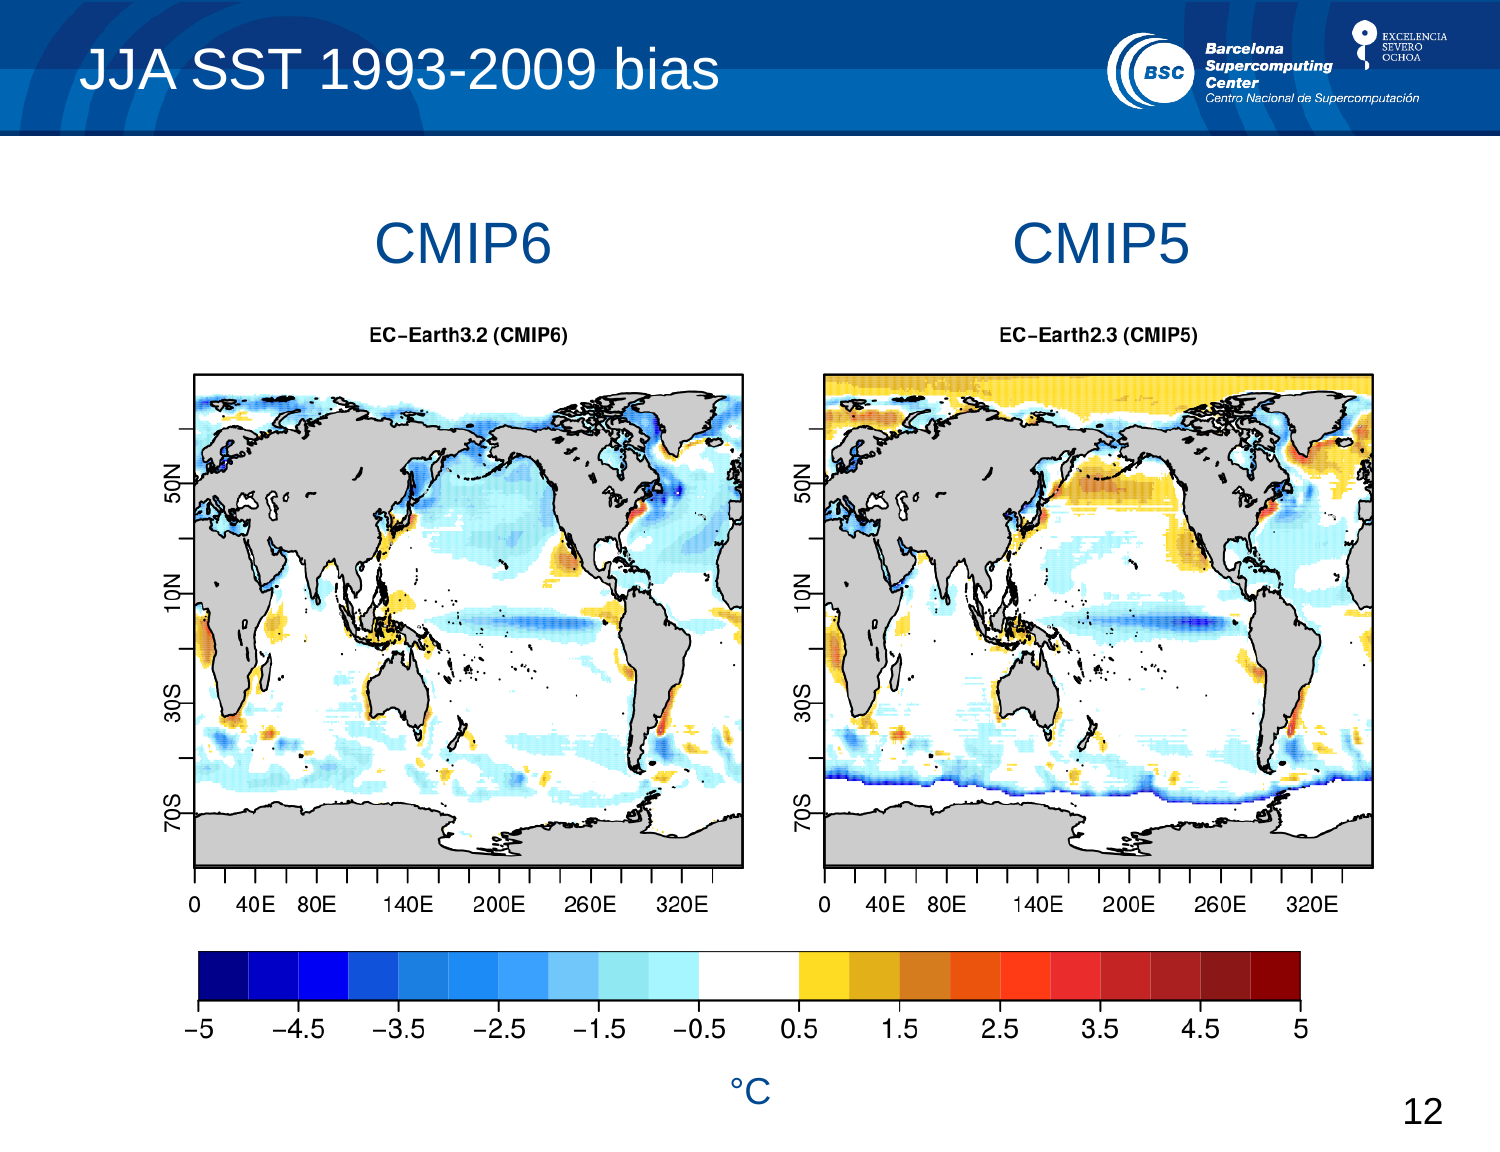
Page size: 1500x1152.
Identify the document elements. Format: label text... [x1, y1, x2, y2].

picture [0, 0, 1500, 136]
text_box CMIP6 [360, 197, 597, 283]
picture [135, 310, 1376, 1060]
text_box °C [714, 1059, 1500, 1120]
title JJA SST 1993-2009 bias [65, 23, 1081, 138]
text_box CMIP5 [997, 197, 1235, 283]
